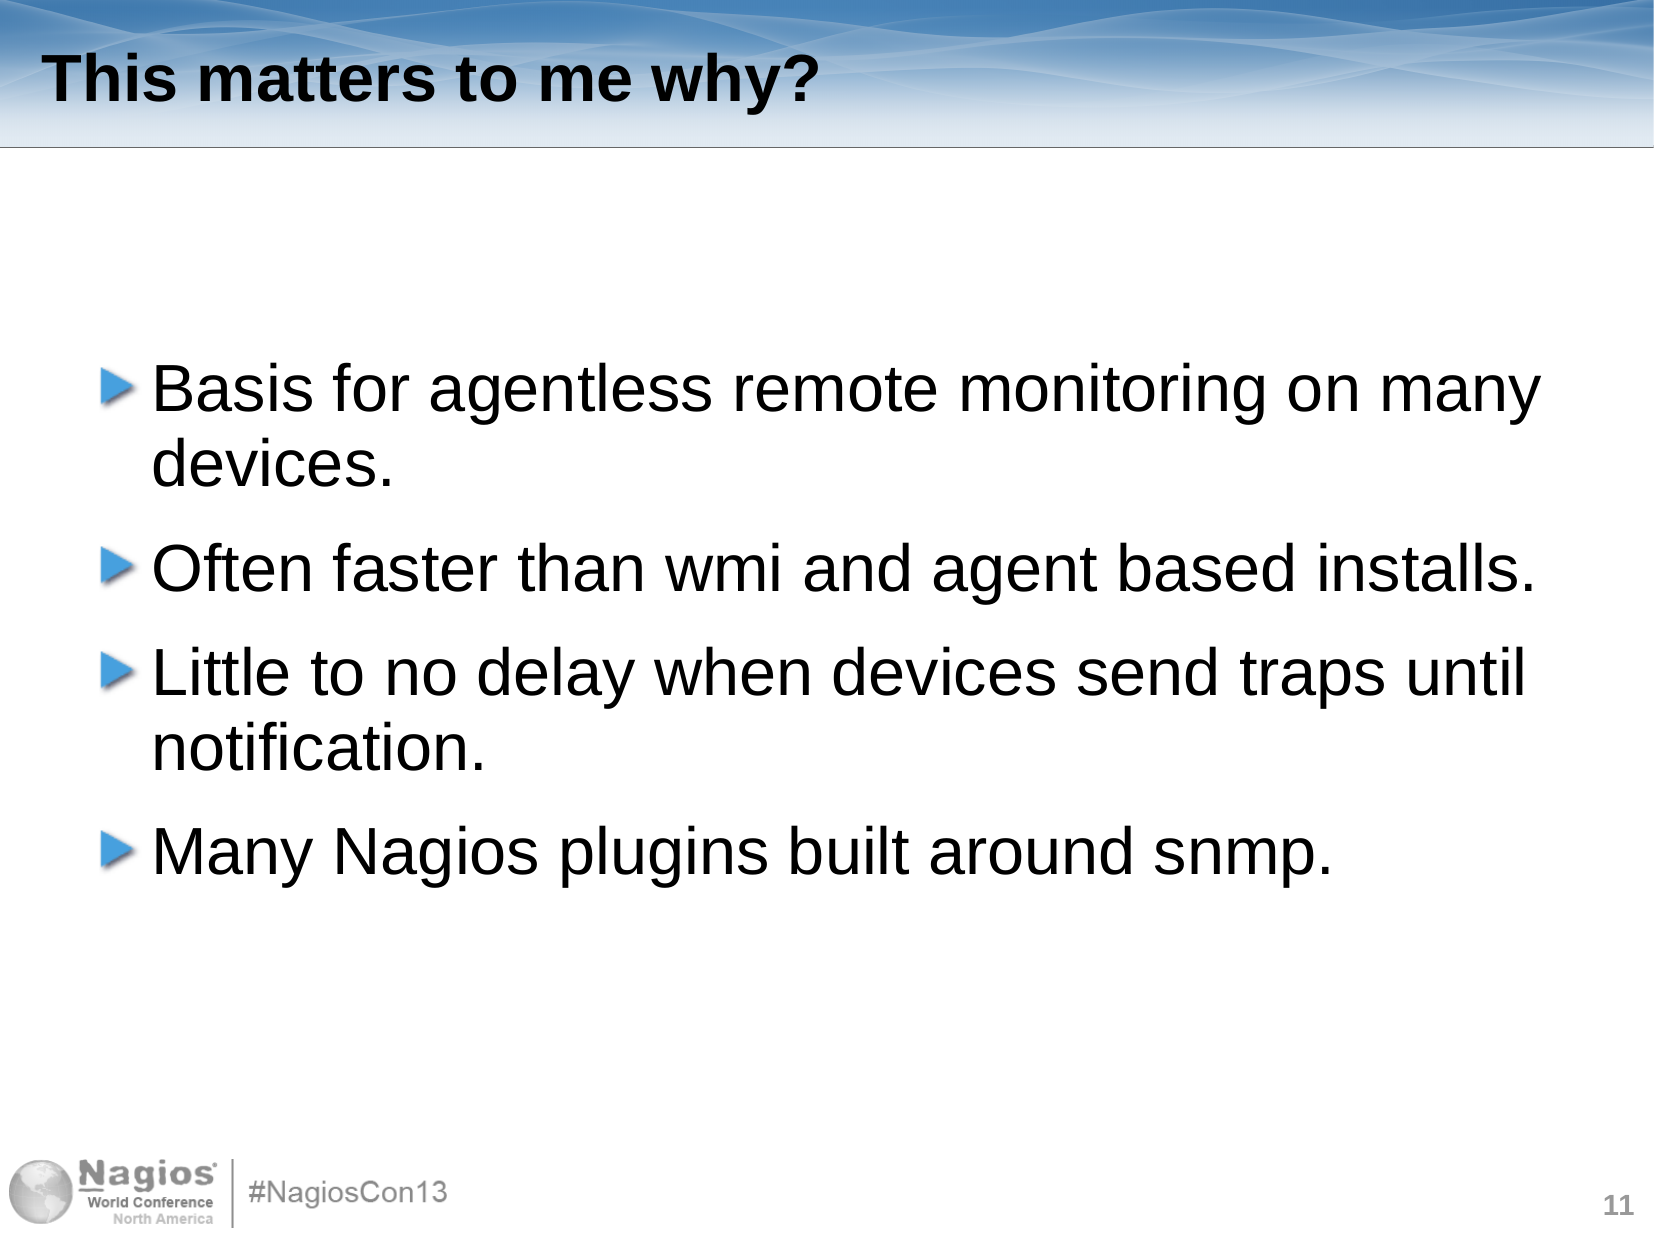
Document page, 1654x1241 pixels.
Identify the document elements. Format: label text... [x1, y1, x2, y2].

picture [9, 1159, 453, 1228]
title This matters to me why? [41, 29, 1248, 127]
list Basis for agentless remote monitoring on many devices. Often faster than wmi and agent based installs. Little to no delay when devices send traps until notification. Many Nagios plugins built around snmp. [80, 351, 1569, 889]
picture [0, 0, 1654, 147]
